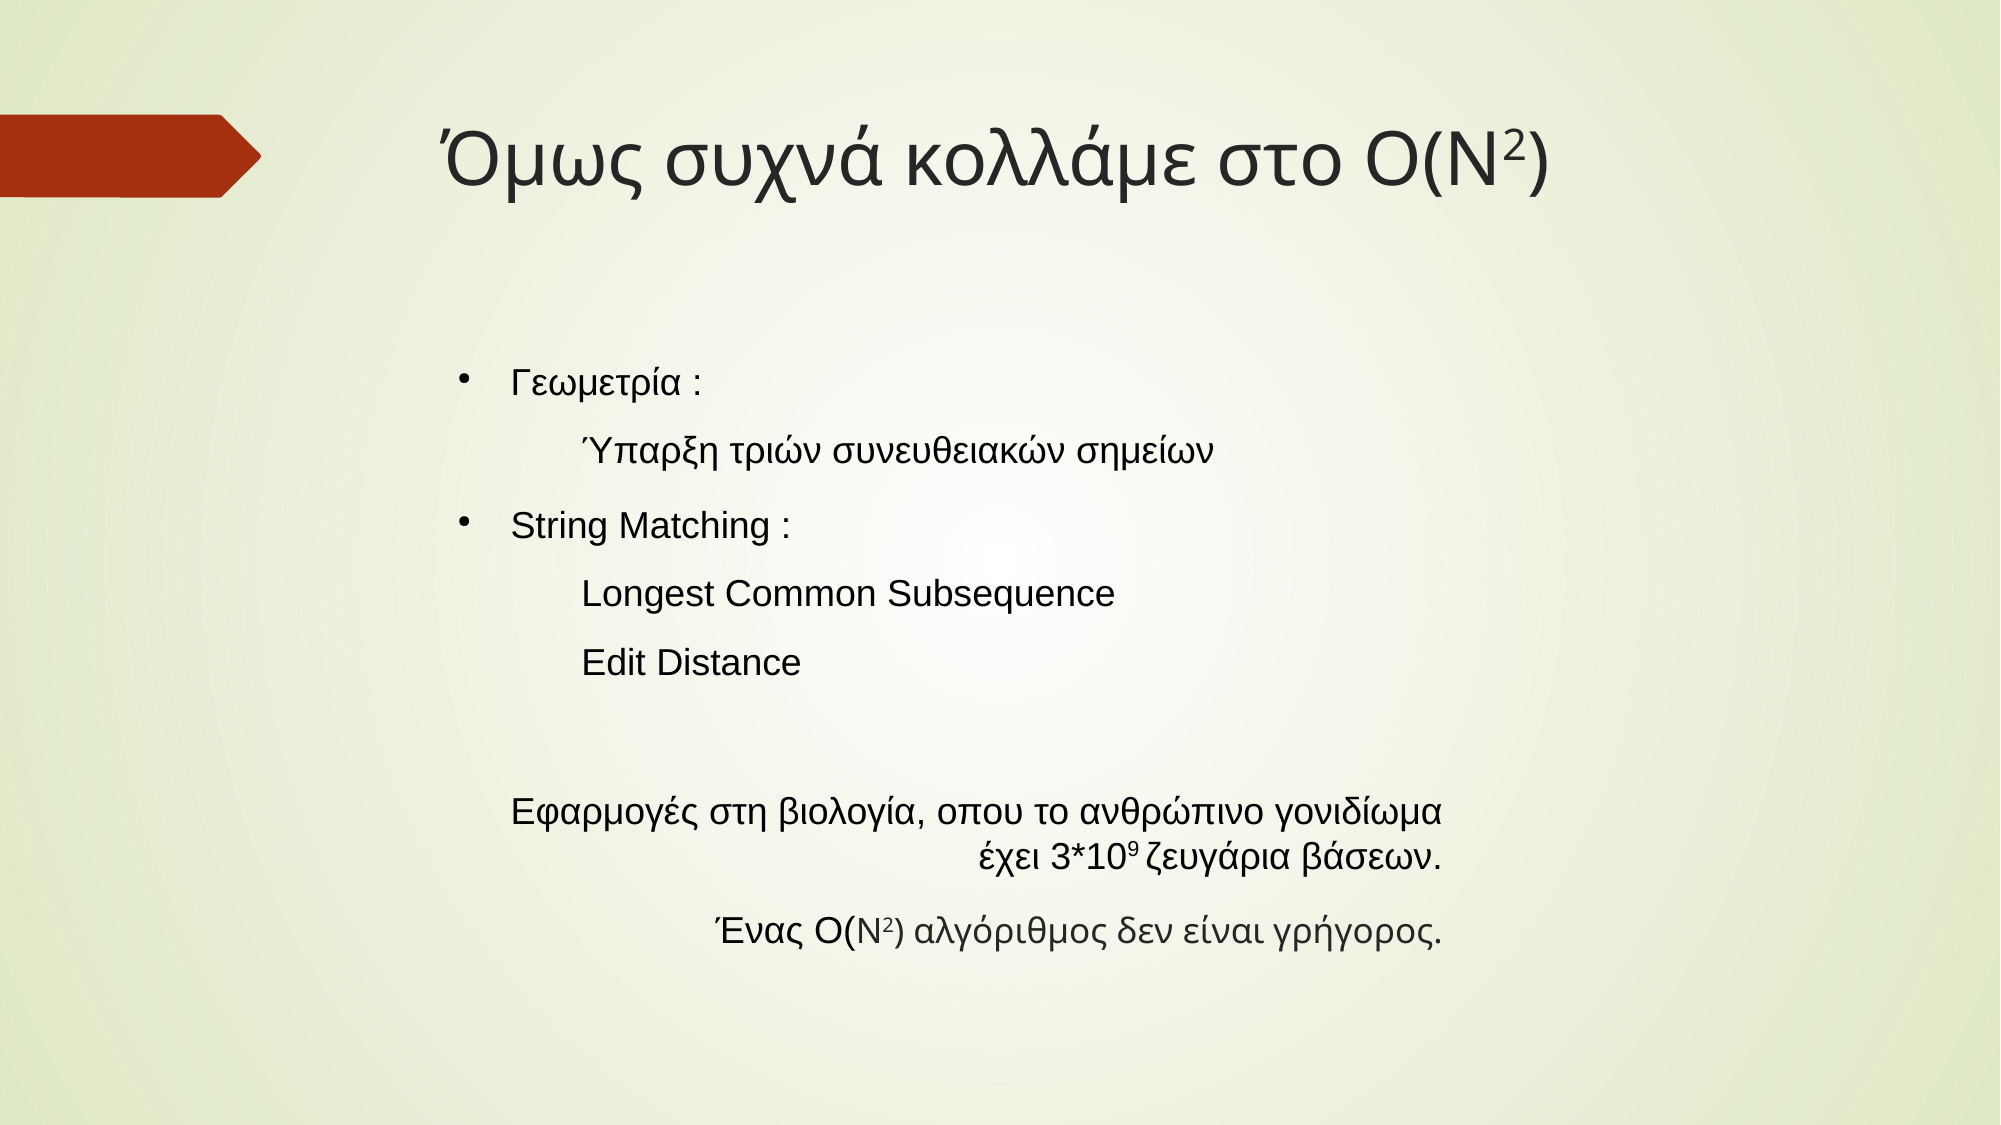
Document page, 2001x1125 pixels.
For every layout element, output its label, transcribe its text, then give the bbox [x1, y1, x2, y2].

title Όμως συχνά κολλάμε στο O(N2) [425, 102, 1888, 313]
list Γεωμετρία : Ύπαρξη τριών συνευθειακών σημείων String Matching : Longest Common Subsequence Edit Distance Εφαρμογές στη βιολογία, οπου το ανθρώπινο γονιδίωμα έχει 3*109 ζευγάρια βάσεων. Ένας O(N2) αλγόριθμος δεν είναι γρήγορος. [424, 350, 1888, 970]
